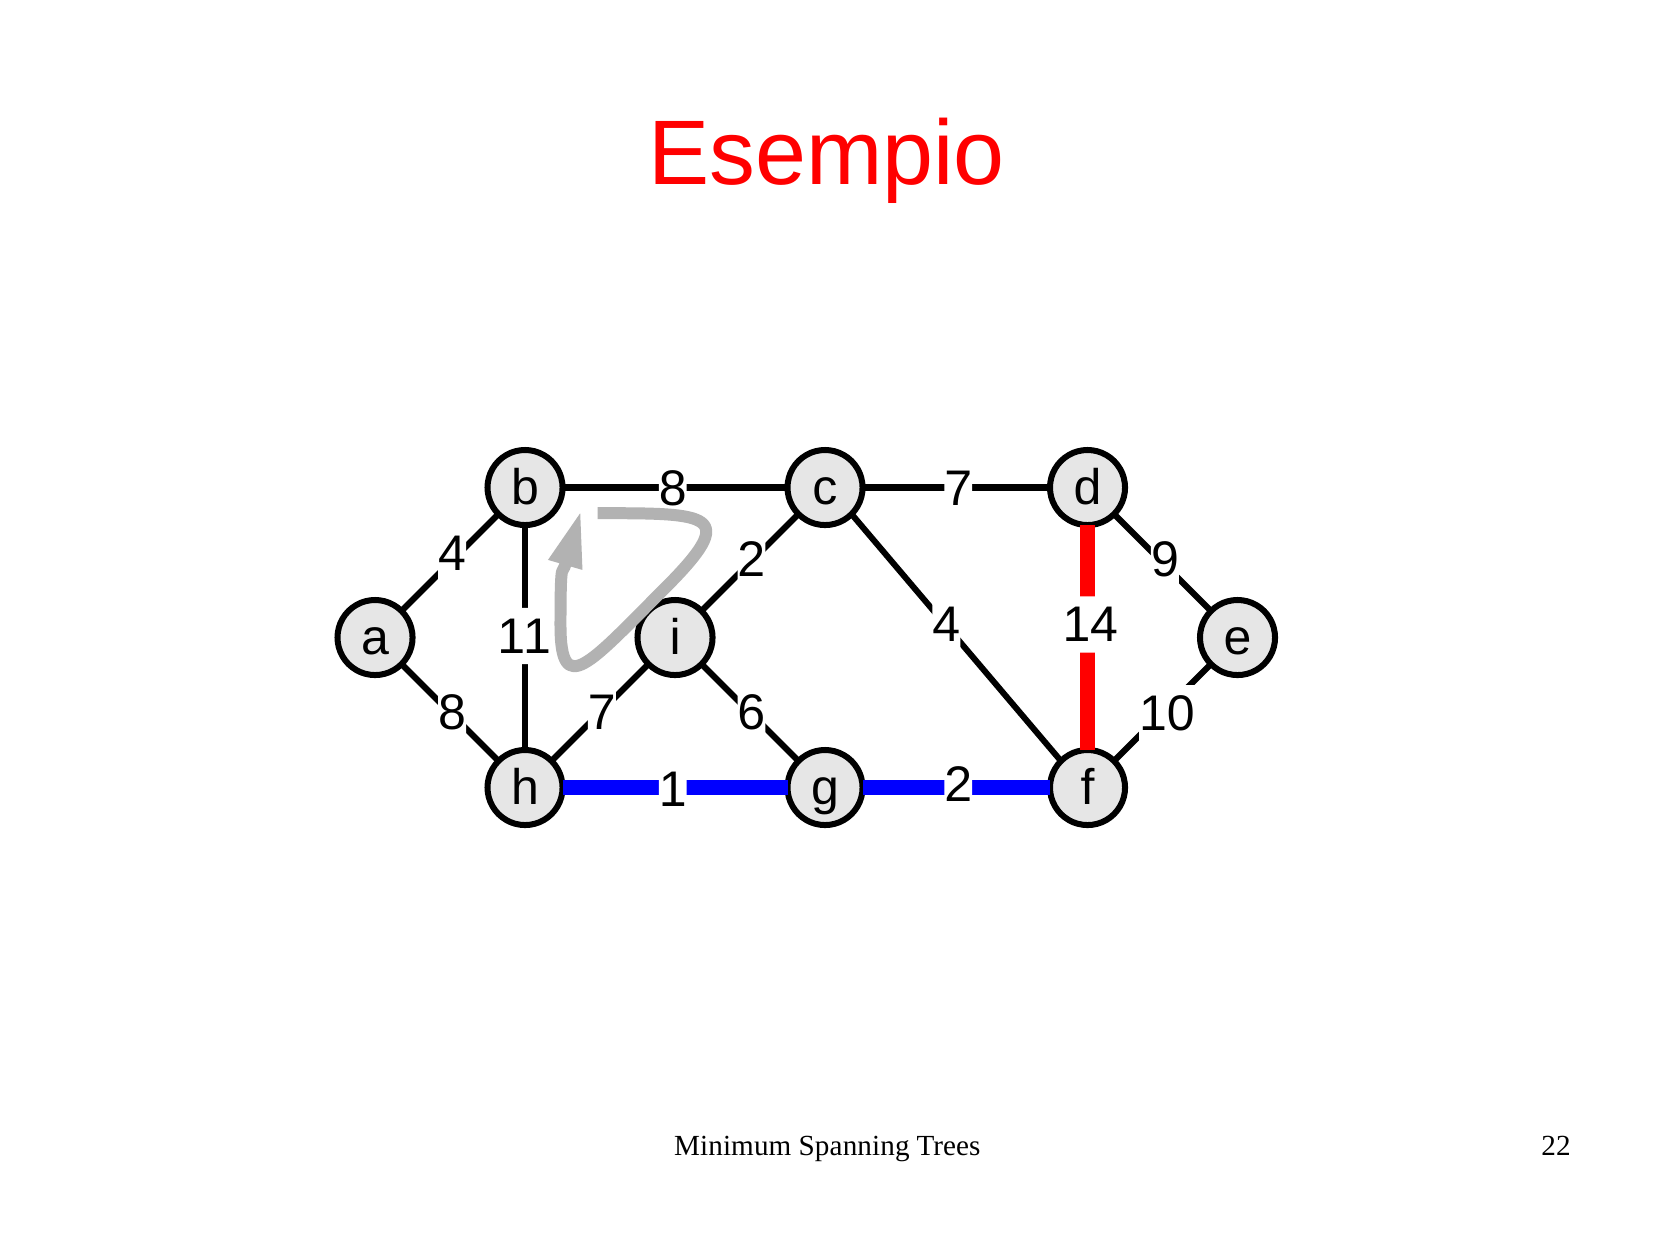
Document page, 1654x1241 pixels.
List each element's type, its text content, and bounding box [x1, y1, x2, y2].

text_box 11 [497, 607, 557, 665]
text_box 7 [587, 684, 616, 742]
text_box 14 [1062, 596, 1119, 653]
text_box 9 [1150, 531, 1179, 588]
text_box 8 [658, 460, 687, 510]
text_box 10 [1139, 685, 1195, 742]
text_box b [487, 450, 563, 525]
text_box h [487, 750, 563, 826]
text_box 6 [737, 684, 766, 742]
text_box 7 [944, 460, 973, 517]
text_box i [637, 600, 713, 676]
text_box a [337, 600, 413, 676]
text_box 2 [737, 531, 766, 588]
text_box f [1050, 750, 1126, 826]
text_box 4 [932, 596, 961, 653]
text_box 4 [438, 525, 467, 582]
text_box e [1200, 600, 1276, 676]
text_box 1 [658, 761, 687, 818]
text_box 2 [944, 756, 973, 813]
text_box g [788, 750, 863, 826]
text_box d [1050, 450, 1126, 525]
title Esempio [82, 49, 1571, 257]
text_box 8 [438, 684, 467, 741]
text_box c [787, 450, 863, 526]
